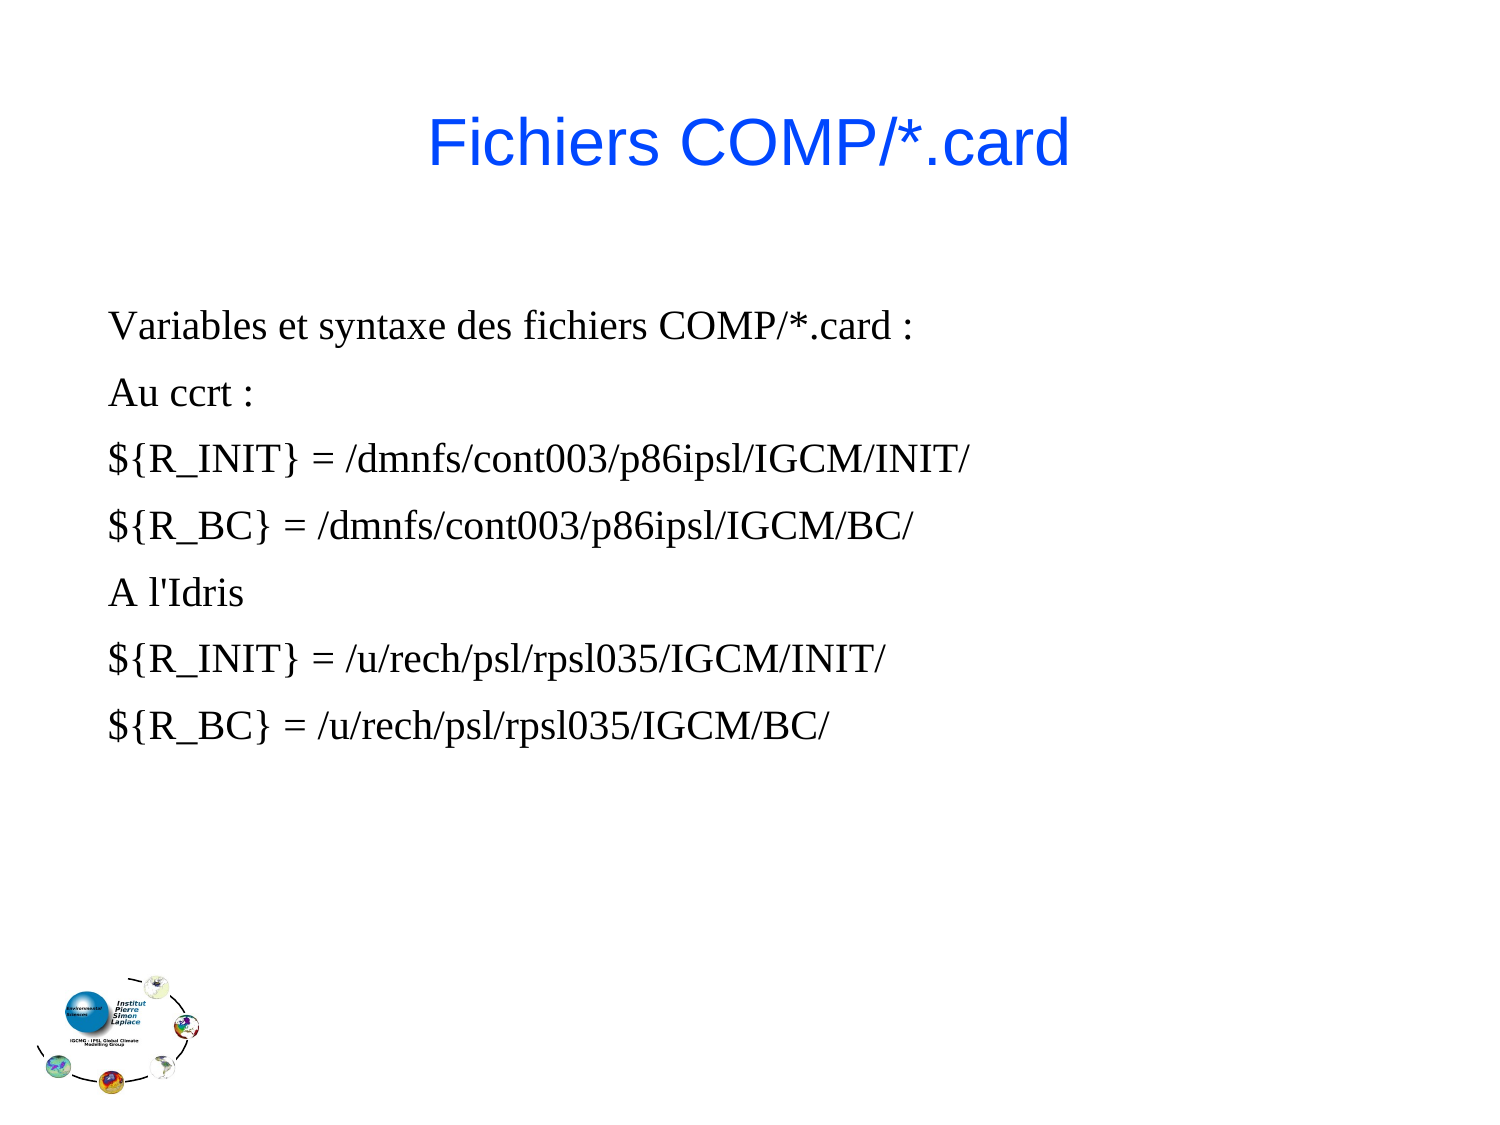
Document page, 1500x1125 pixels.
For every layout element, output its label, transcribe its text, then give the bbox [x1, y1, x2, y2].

picture [148, 1054, 176, 1080]
title Fichiers COMP/*.card [75, 44, 1426, 233]
picture [97, 1069, 125, 1095]
picture [44, 1054, 72, 1079]
picture [65, 986, 170, 1048]
list Variables et syntaxe des fichiers COMP/*.card : Au ccrt : ${R_INIT} = /dmnfs/cont003/p86ipsl/IGCM/INIT/ ${R_BC} = /dmnfs/cont003/p86ipsl/IGCM/BC/ A l'Idris ${R_INIT} = /u/rech/psl/rpsl035/IGCM/INIT/ ${R_BC} = /u/rech/psl/rpsl035/IGCM/BC/ [93, 290, 1450, 986]
picture [172, 1013, 200, 1040]
